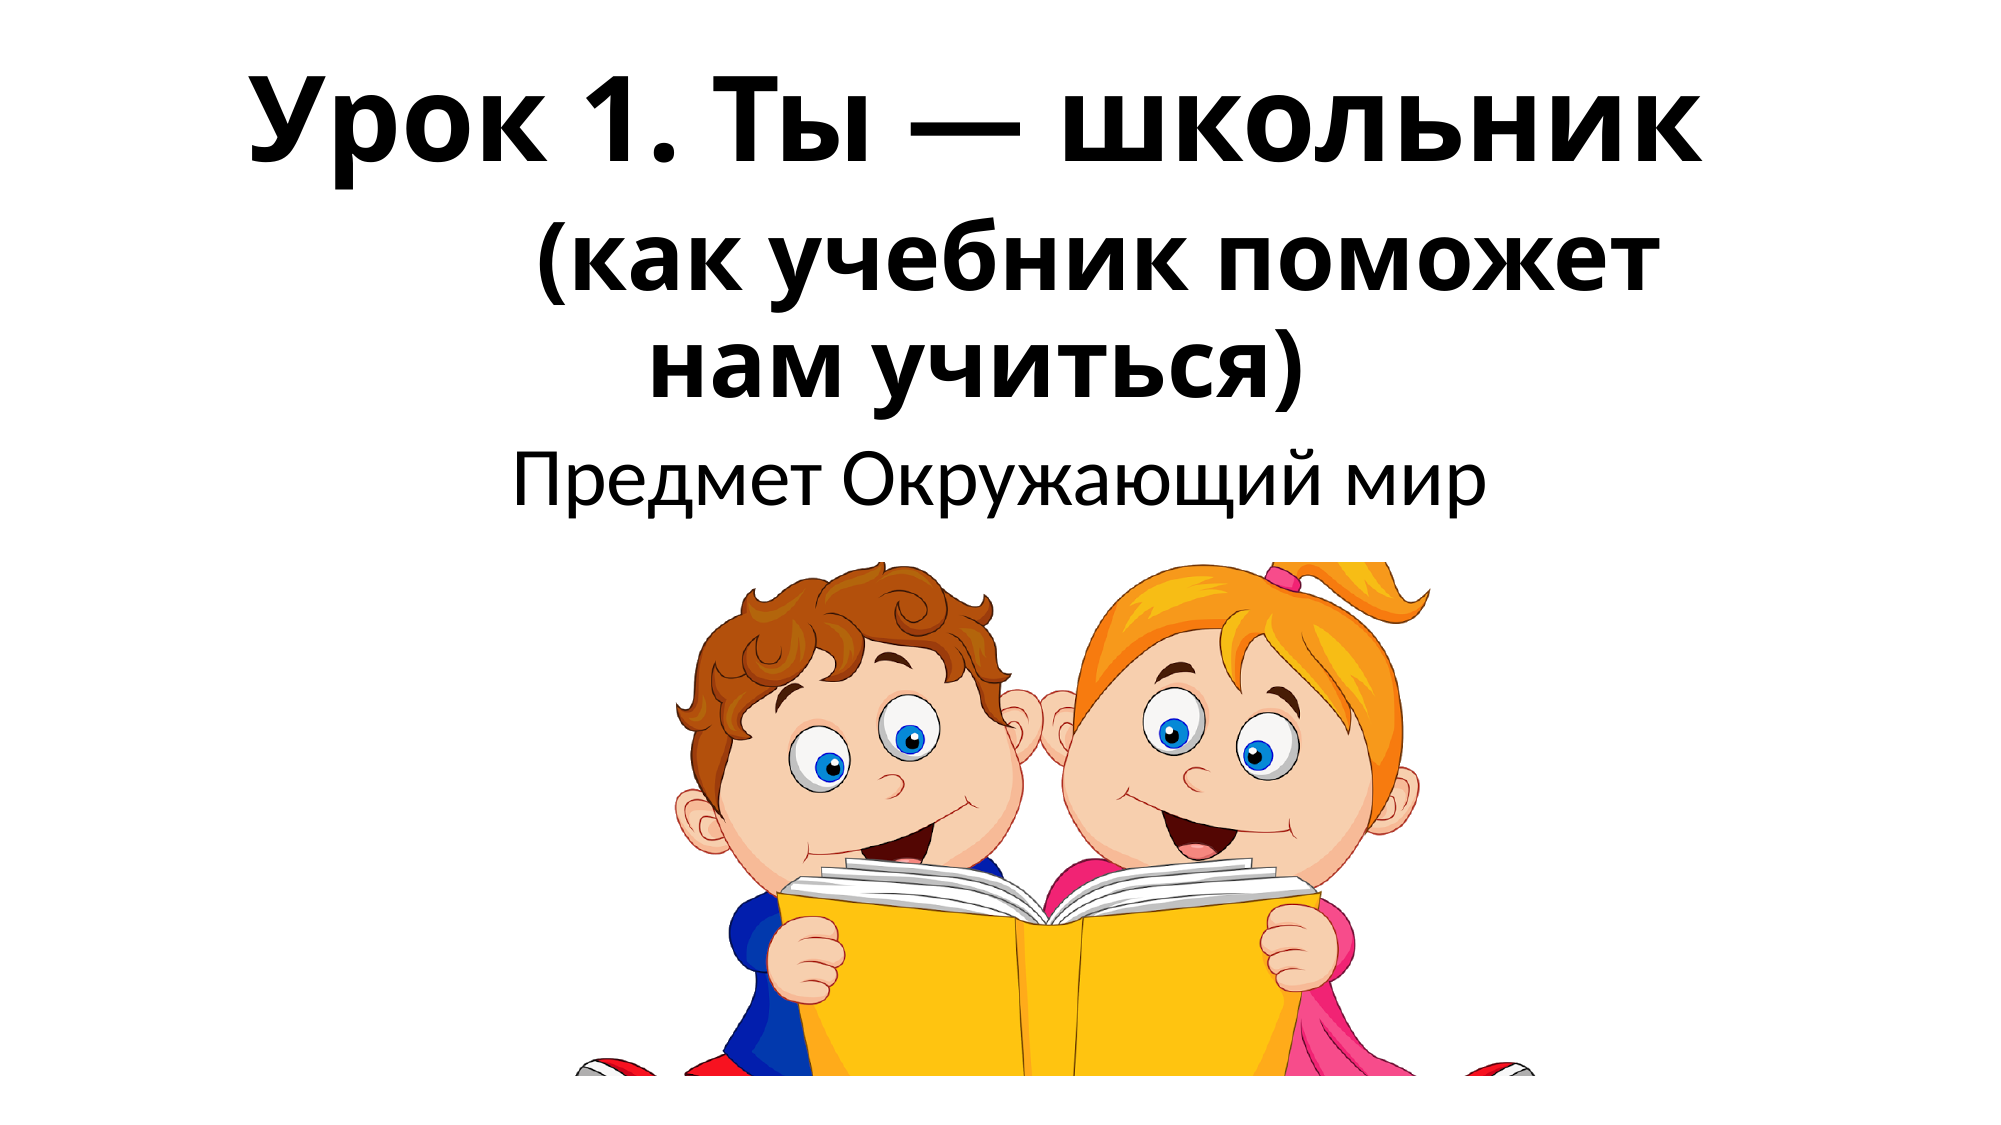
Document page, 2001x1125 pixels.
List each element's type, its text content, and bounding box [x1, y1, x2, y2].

subtitle Предмет Окружающий мир [249, 425, 1750, 563]
picture [566, 562, 1544, 1076]
title Урок 1. Ты — школьник (как учебник поможет нам учиться) [225, 34, 1726, 426]
